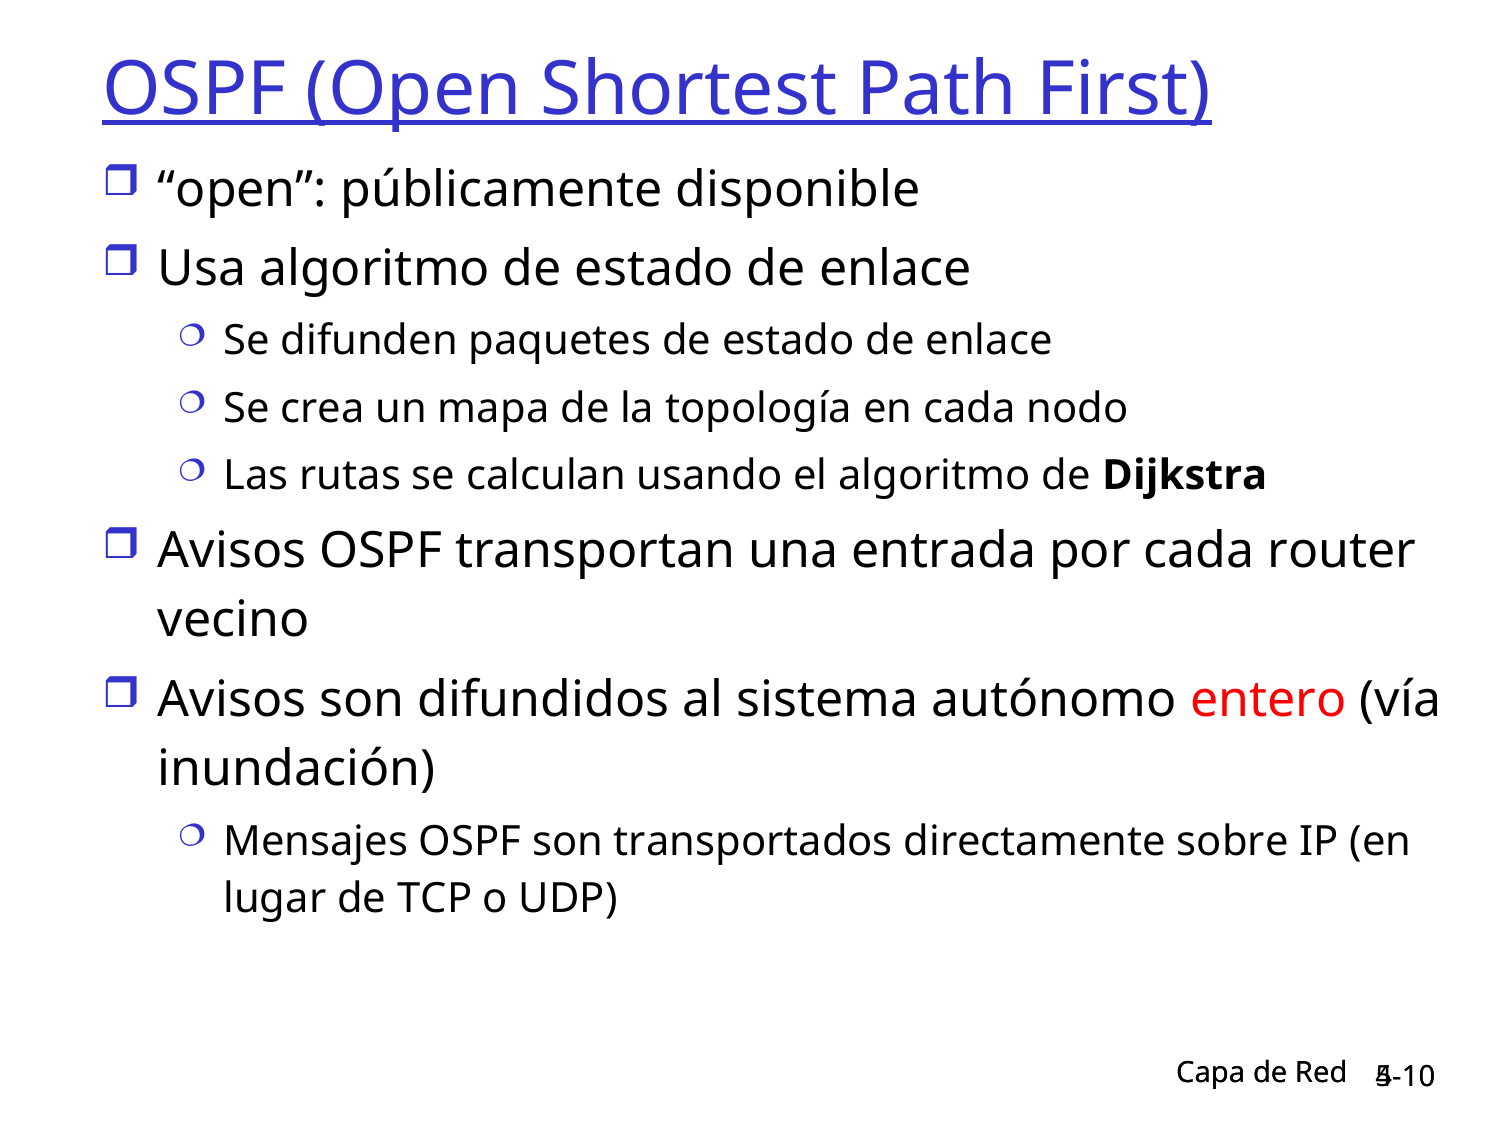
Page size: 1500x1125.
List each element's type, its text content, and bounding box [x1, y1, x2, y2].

list “open”: públicamente disponible Usa algoritmo de estado de enlace Se difunden paquetes de estado de enlace Se crea un mapa de la topología en cada nodo Las rutas se calculan usando el algoritmo de Dijkstra Avisos OSPF transportan una entrada por cada router vecino Avisos son difundidos al sistema autónomo entero (vía inundación) Mensajes OSPF son transportados directamente sobre IP (en lugar de TCP o UDP) [87, 149, 1463, 1025]
text_box Capa de Red [887, 1049, 1363, 1097]
text_box 4-<number> [1339, 1050, 1451, 1125]
title OSPF (Open Shortest Path First) [87, 23, 1463, 149]
